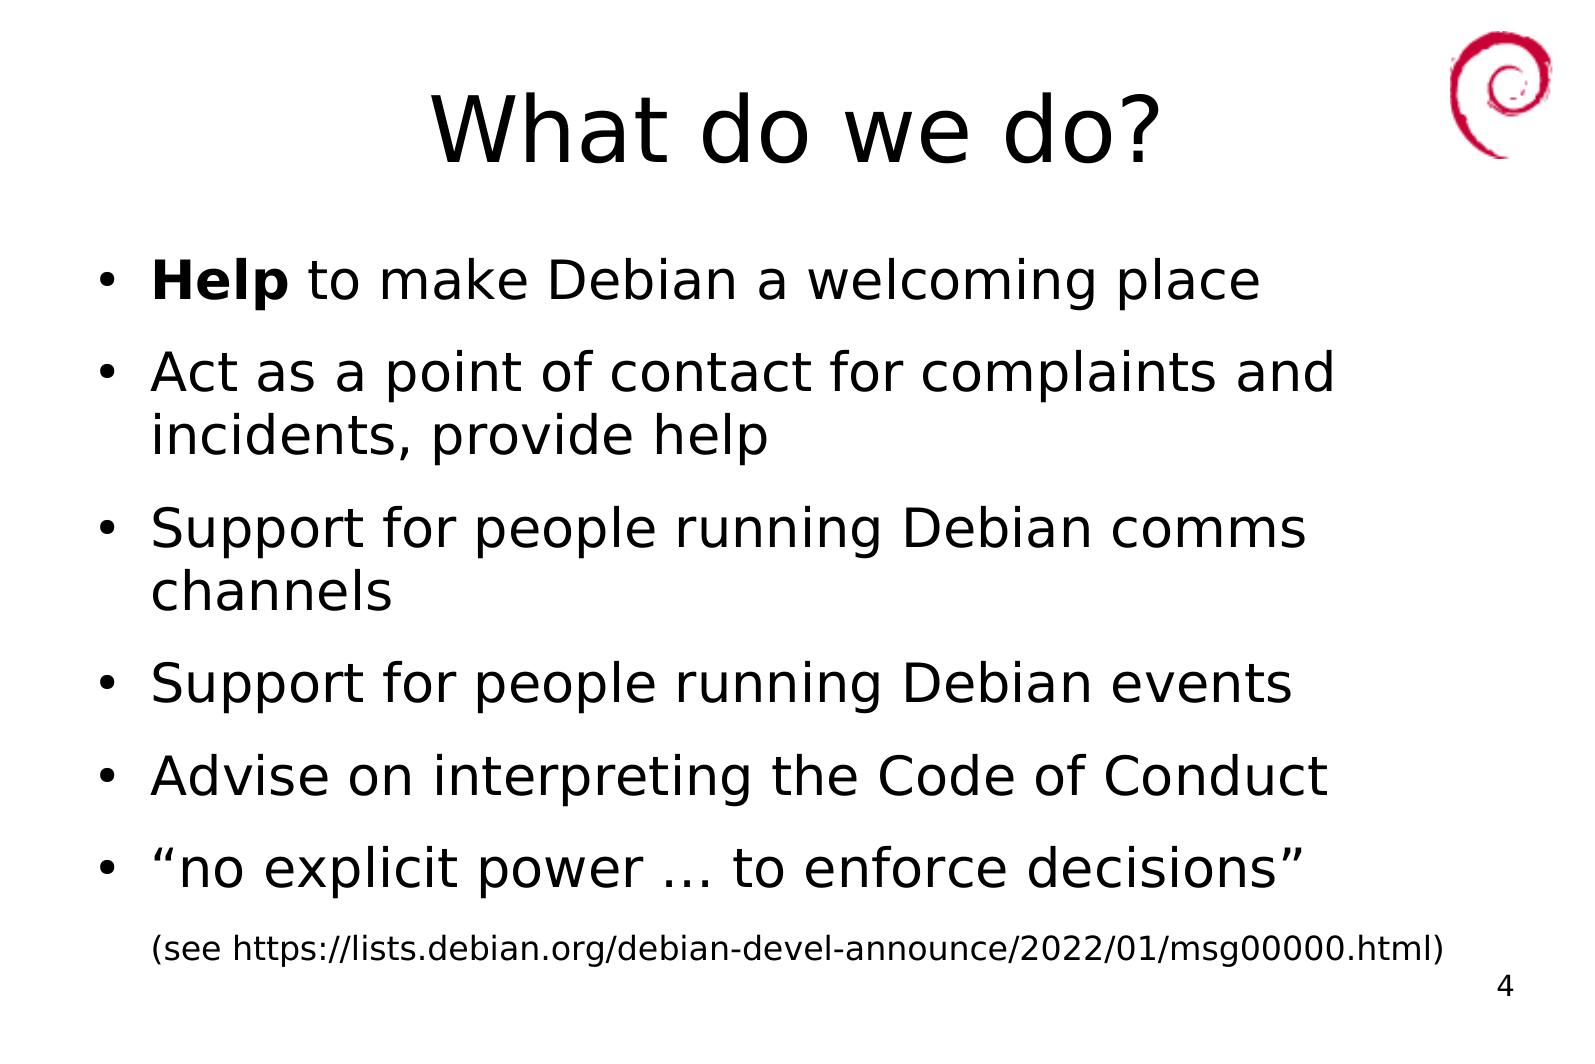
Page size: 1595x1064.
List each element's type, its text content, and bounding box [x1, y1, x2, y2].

list Help to make Debian a welcoming place Act as a point of contact for complaints and incidents, provide help Support for people running Debian comms channels Support for people running Debian events Advise on interpreting the Code of Conduct “no explicit power … to enforce decisions” (see https://lists.debian.org/debian-devel-announce/2022/01/msg00000.html) [79, 248, 1515, 989]
title What do we do? [79, 42, 1515, 220]
picture [1450, 31, 1555, 159]
